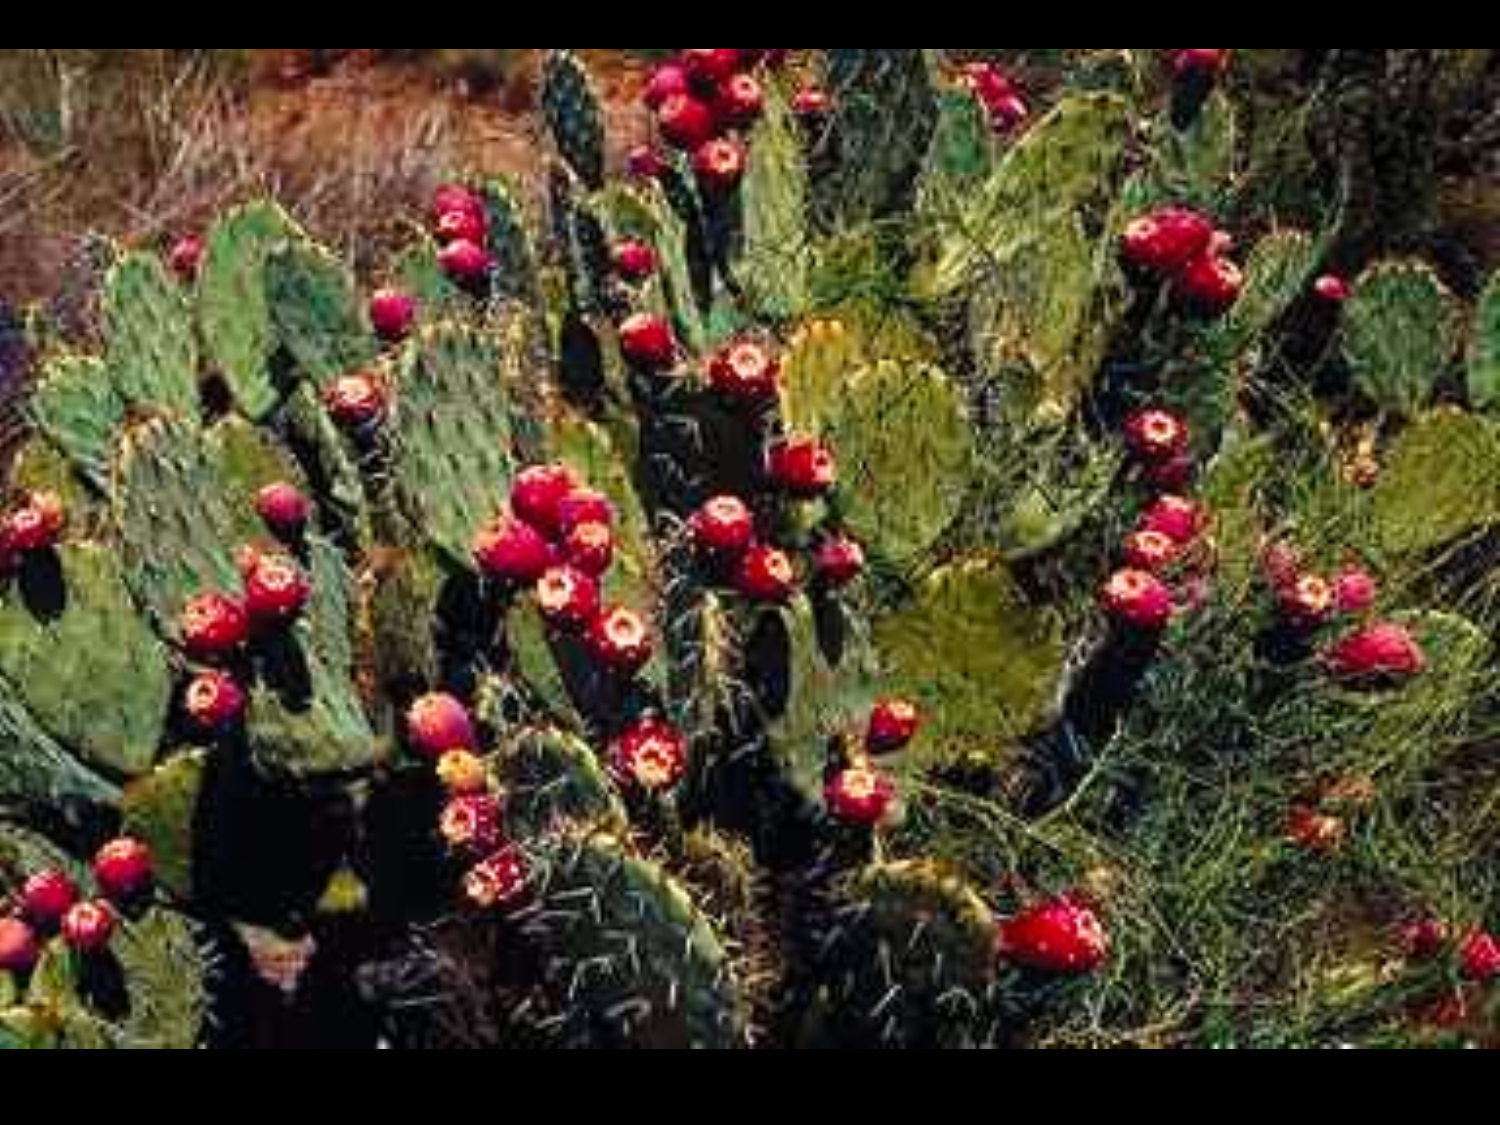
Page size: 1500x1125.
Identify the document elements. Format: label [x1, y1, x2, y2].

picture [0, 49, 1500, 1049]
